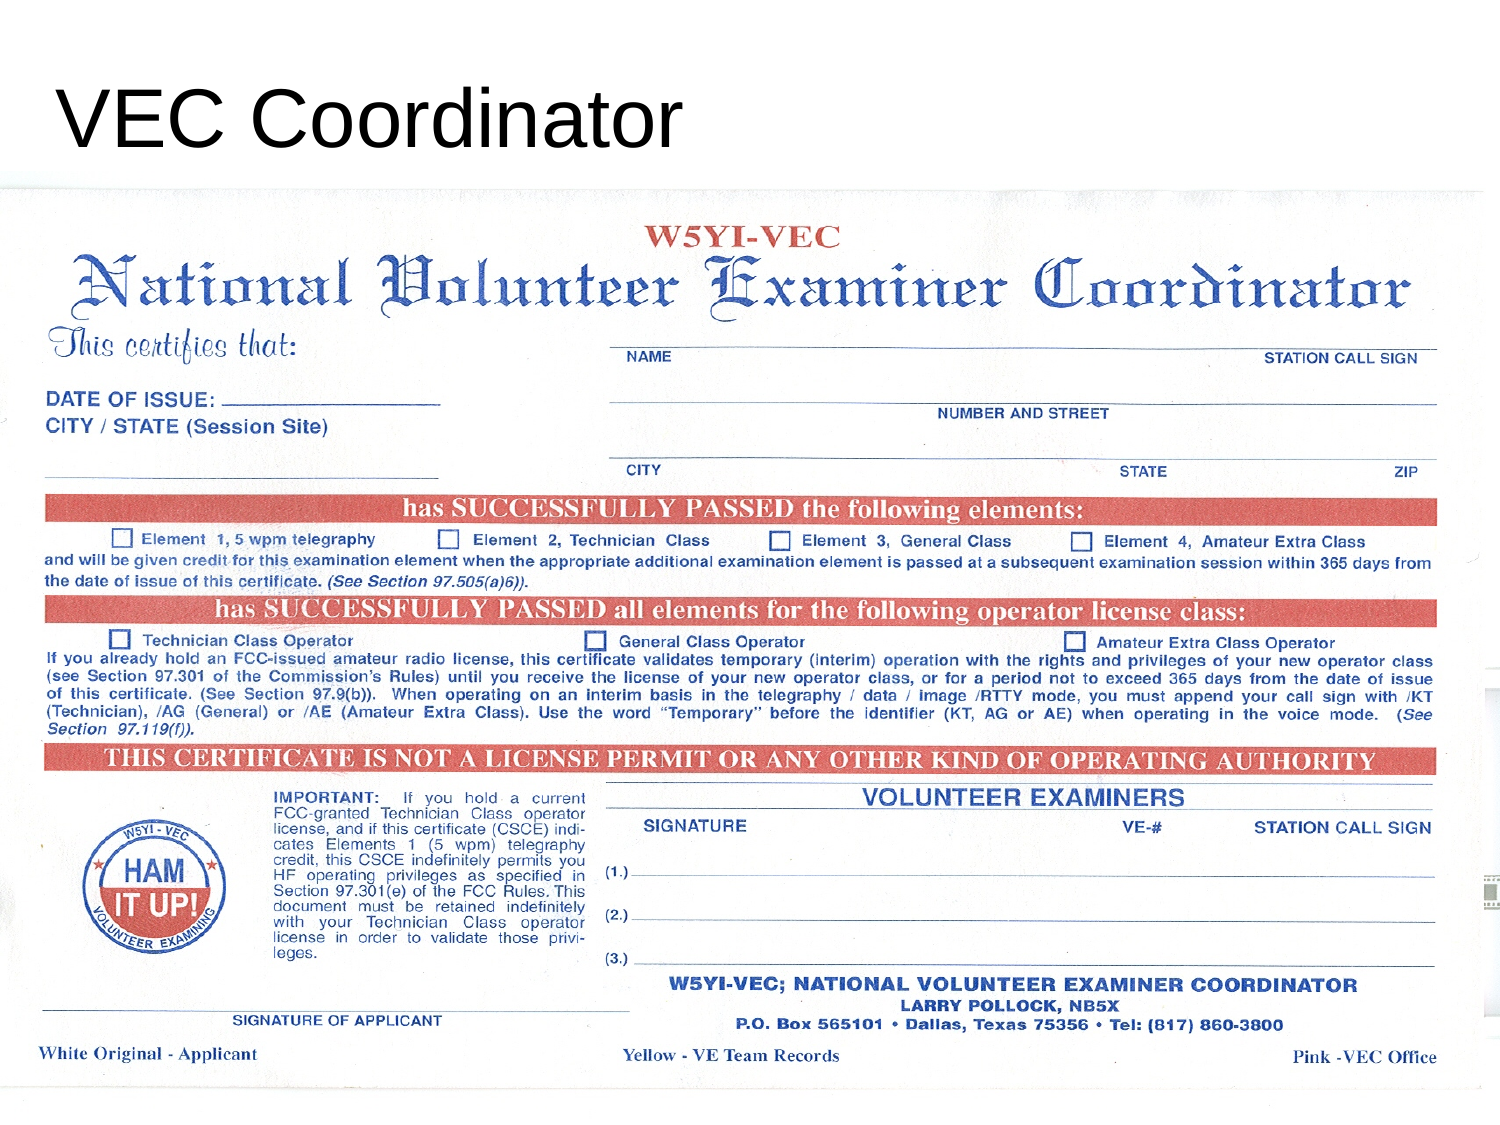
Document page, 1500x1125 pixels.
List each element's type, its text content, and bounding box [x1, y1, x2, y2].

picture [0, 0, 1500, 1125]
title VEC Coordinator [41, 42, 1459, 171]
